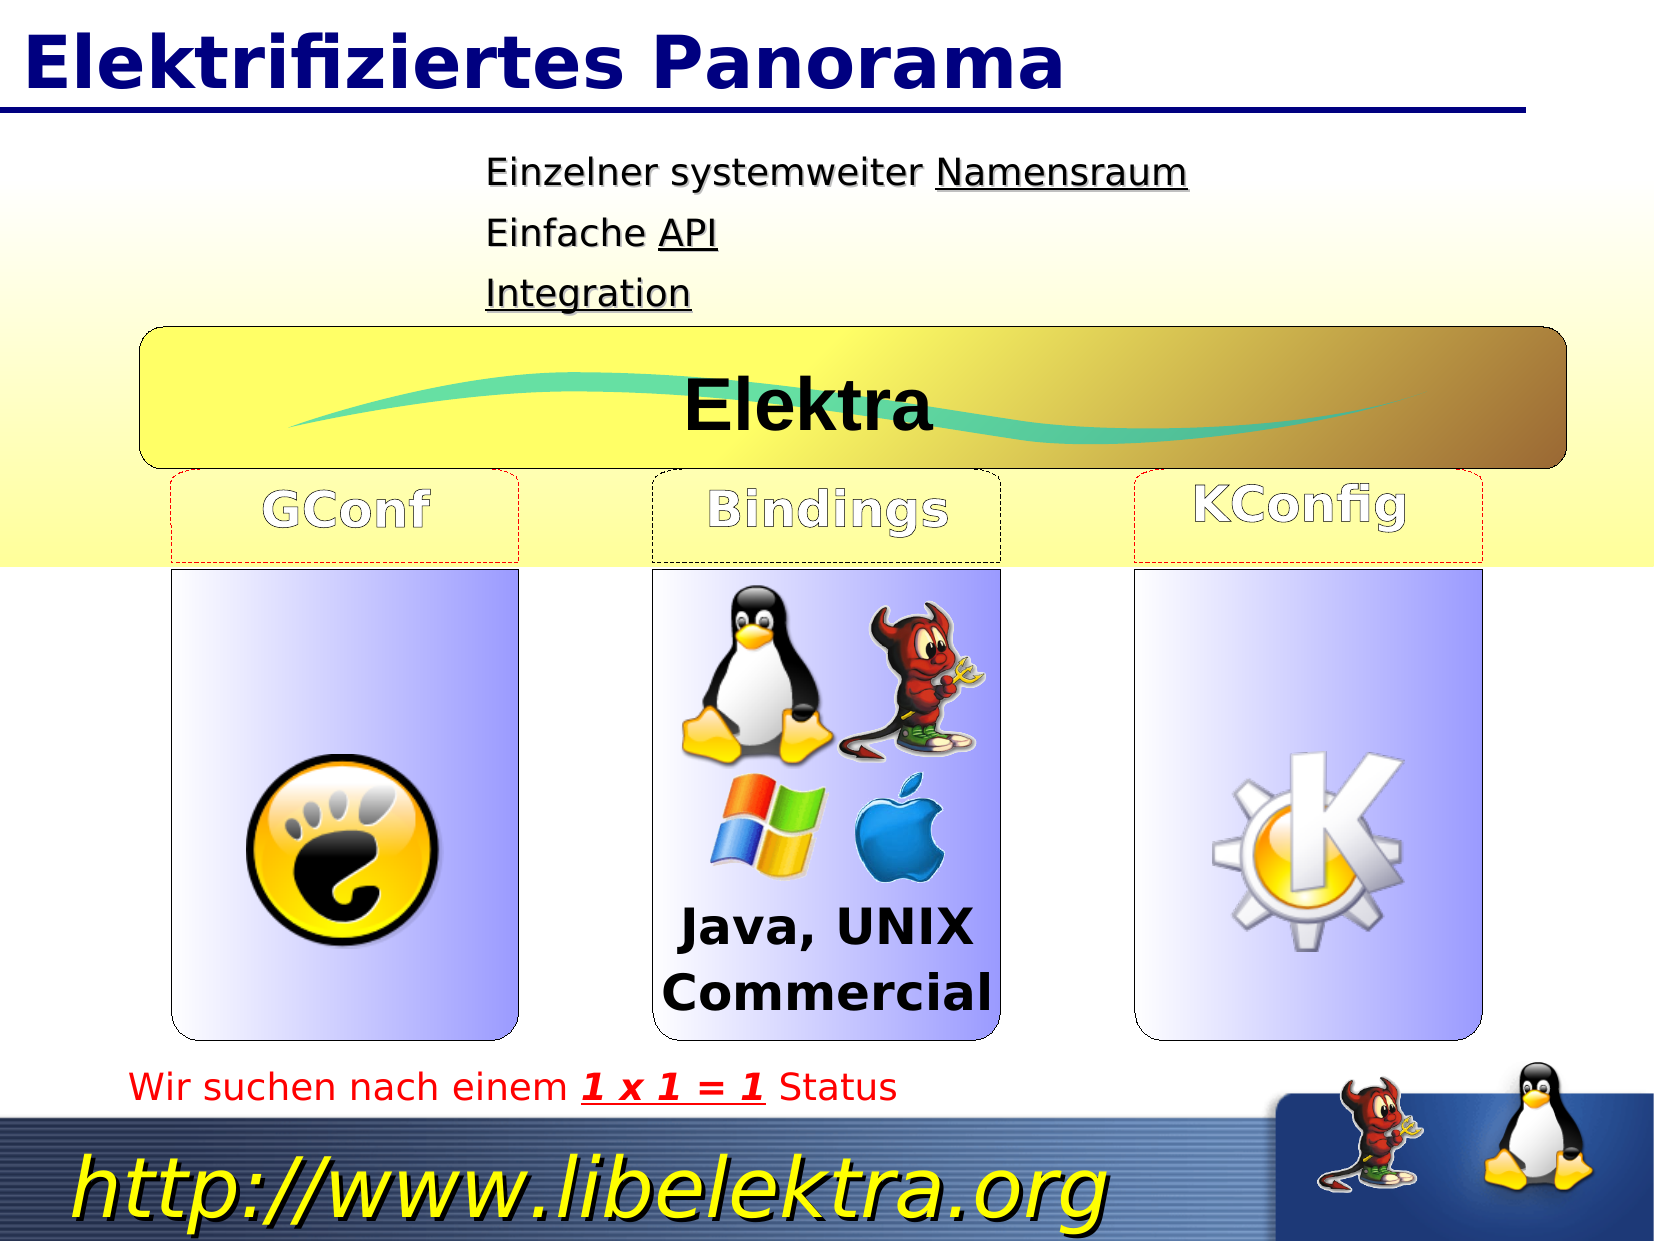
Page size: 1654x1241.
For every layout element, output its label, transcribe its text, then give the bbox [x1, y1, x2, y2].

text_box Commercial [661, 961, 994, 1021]
text_box GConf [191, 476, 517, 539]
picture [854, 771, 945, 883]
text_box Elektrifiziertes Panorama [22, 14, 1611, 111]
text_box Elektra [683, 356, 979, 445]
text_box Wir suchen nach einem 1 x 1 = 1 Status [127, 1062, 883, 1107]
text_box Java, UNIX [680, 893, 975, 954]
picture [710, 773, 829, 881]
text_box [0, 181, 1654, 567]
picture [668, 584, 986, 769]
text_box [1134, 569, 1483, 1041]
text_box [171, 569, 519, 1041]
text_box [652, 569, 1001, 1041]
text_box KConfig [1142, 472, 1475, 532]
picture [0, 1061, 1654, 1241]
picture [1212, 751, 1405, 952]
text_box Bindings [661, 469, 994, 546]
list Einzelner systemweiter Namensraum Einfache API Integration [470, 140, 1278, 326]
picture [246, 754, 444, 949]
